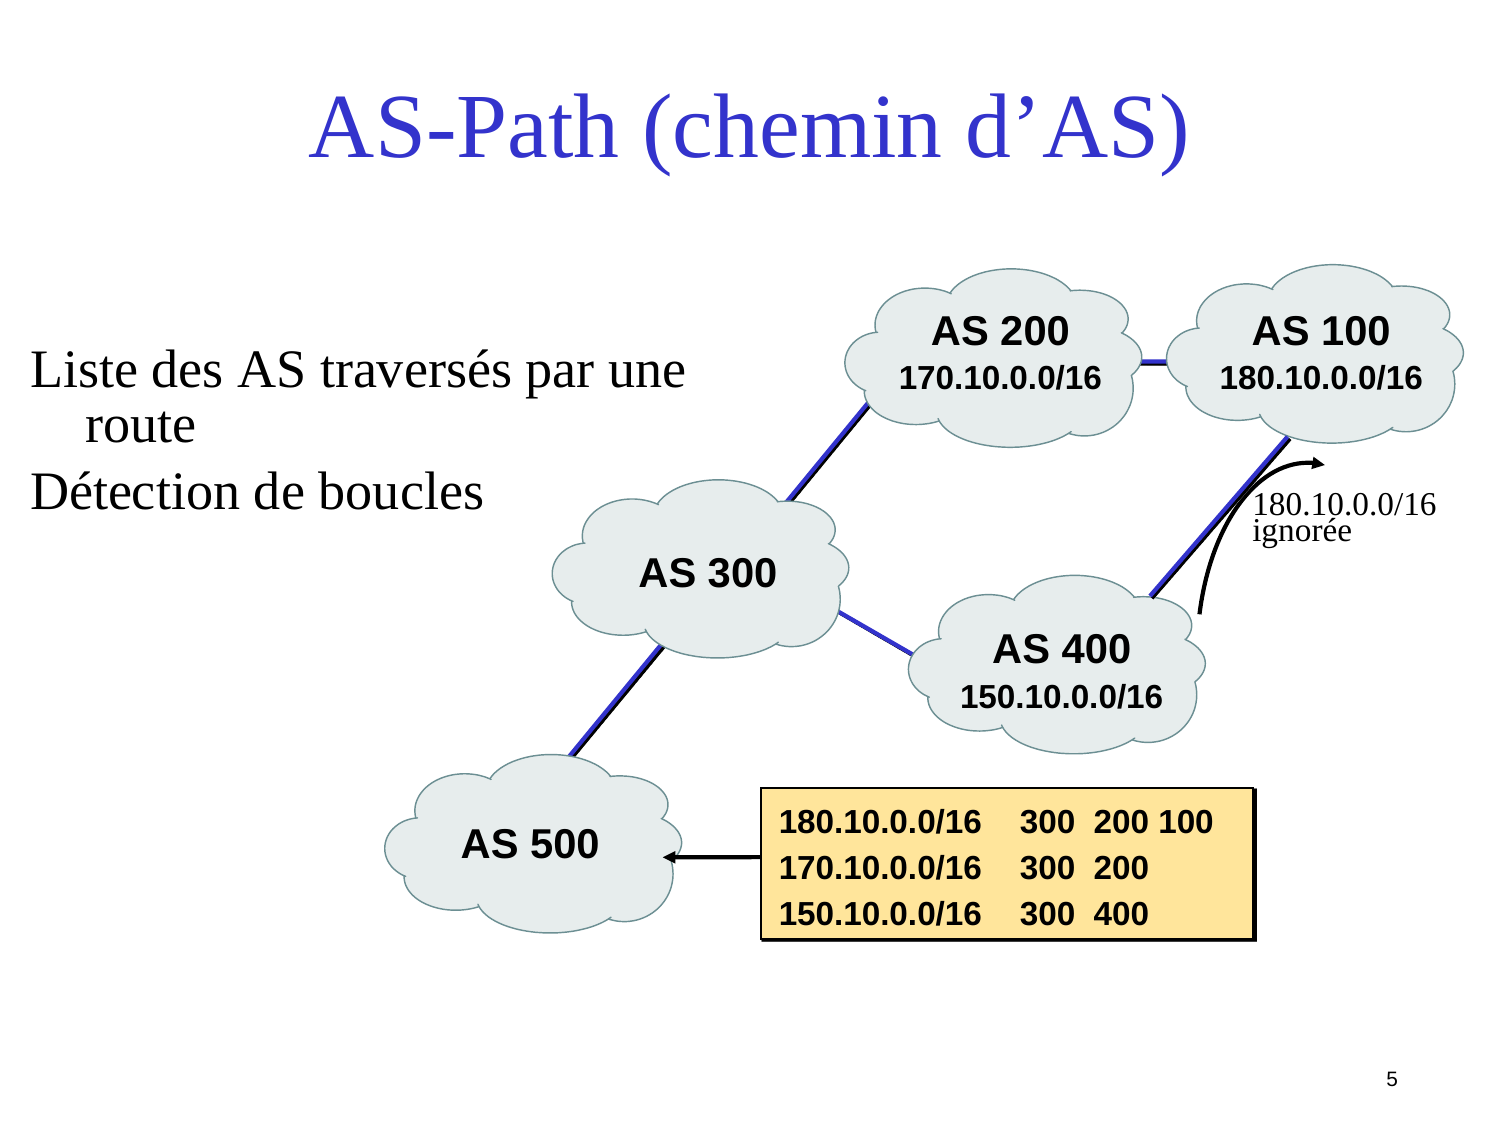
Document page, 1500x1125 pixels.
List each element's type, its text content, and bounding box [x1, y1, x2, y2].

text_box 180.10.0.0/16 [1202, 359, 1441, 398]
picture [383, 753, 686, 937]
picture [1165, 263, 1468, 447]
text_box AS 500 [436, 820, 625, 868]
text_box [760, 933, 1254, 939]
text_box [760, 787, 1254, 807]
text_box 180.10.0.0/16 300 200 100 170.10.0.0/16 300 200 150.10.0.0/16 300 400 [727, 807, 1266, 933]
text_box 170.10.0.0/16 [881, 359, 1120, 398]
text_box AS 400 [955, 626, 1168, 673]
text_box AS 100 [1216, 307, 1426, 355]
text_box 180.10.0.0/16 ignorée [1237, 487, 1500, 555]
text_box 150.10.0.0/16 [942, 678, 1181, 716]
title AS-Path (chemin d’AS)‏ [112, 37, 1388, 226]
text_box AS 200 [885, 307, 1116, 355]
picture [550, 478, 853, 662]
picture [907, 573, 1210, 758]
picture [843, 267, 1146, 452]
text_box AS 300 [616, 550, 799, 598]
list Liste des AS traversés par une route Détection de boucles [16, 263, 799, 600]
